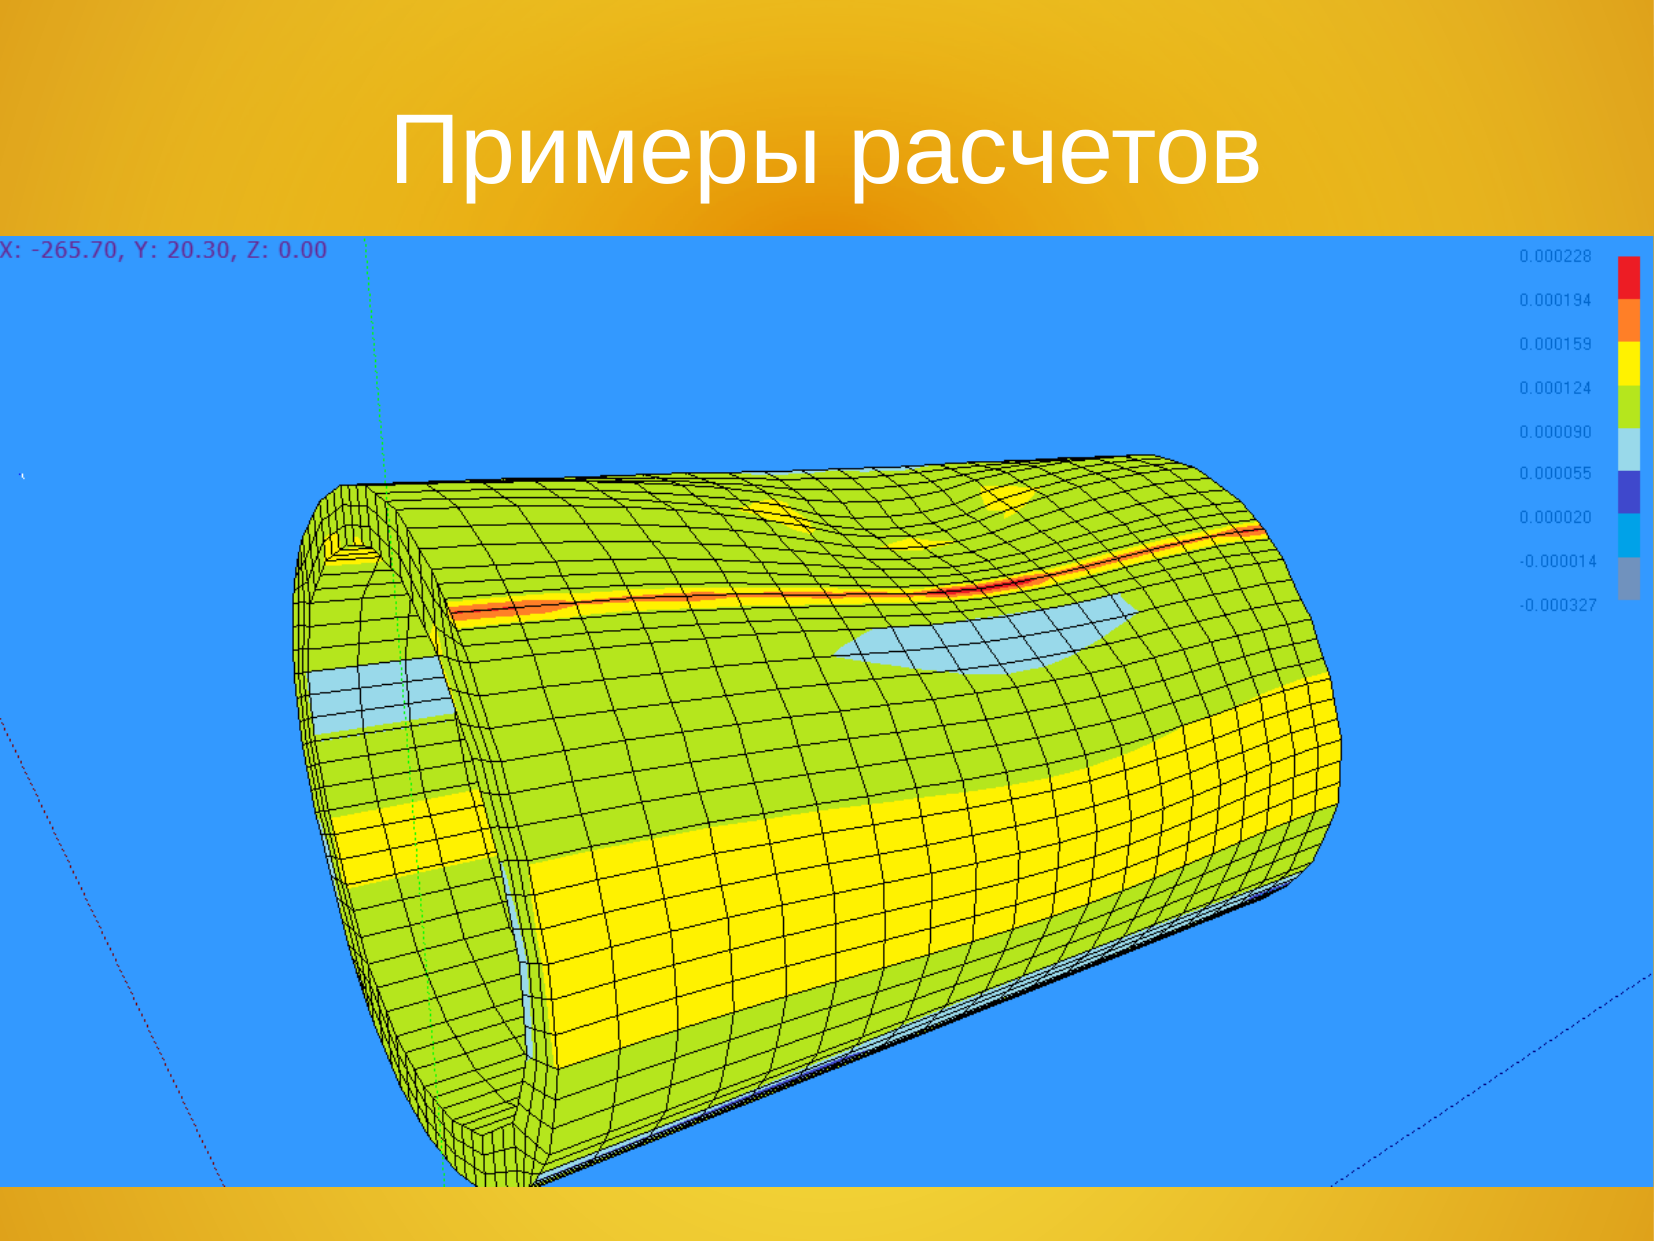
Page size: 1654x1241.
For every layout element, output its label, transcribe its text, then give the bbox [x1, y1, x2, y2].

picture [0, 236, 1654, 1187]
title Примеры расчетов [82, 38, 1571, 236]
